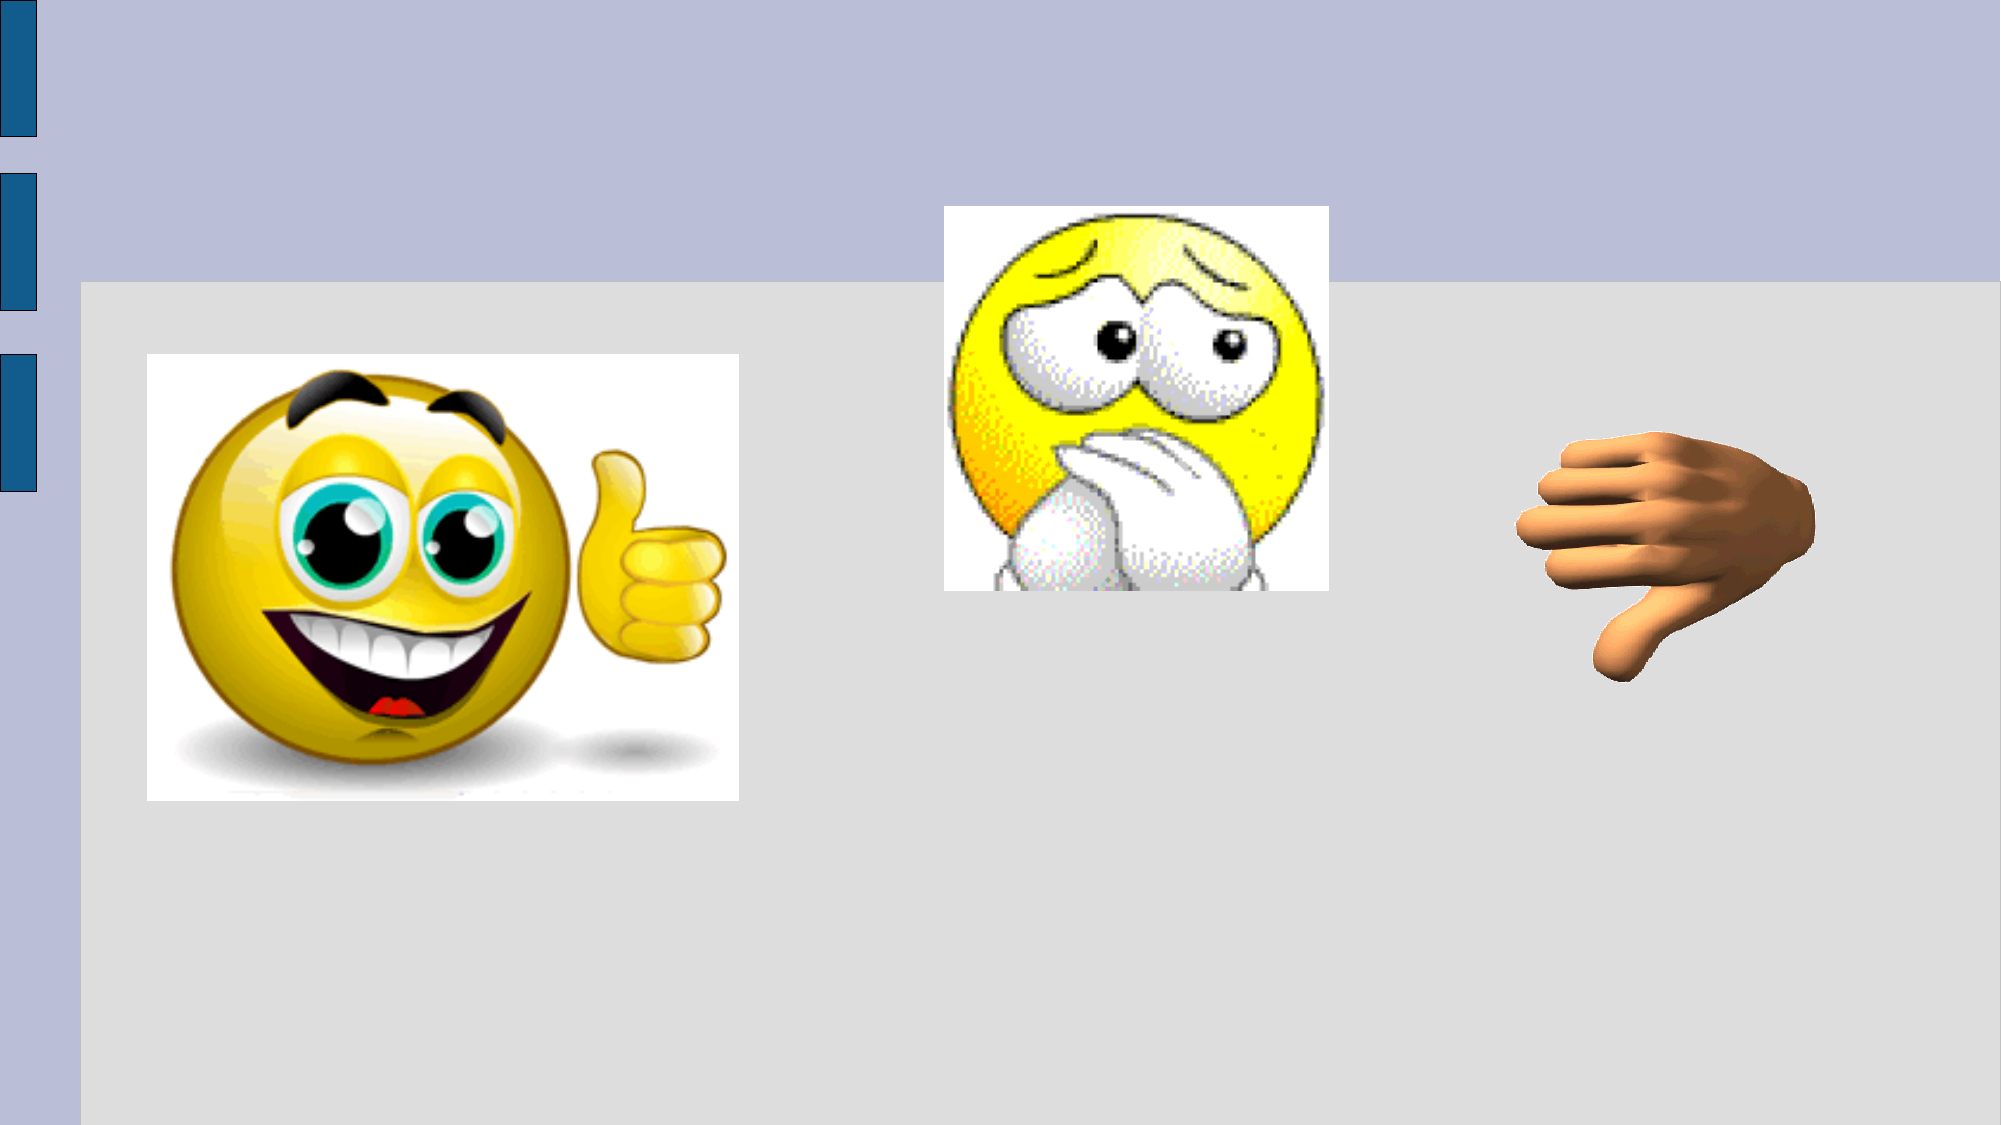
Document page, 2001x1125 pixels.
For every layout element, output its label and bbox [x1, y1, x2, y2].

picture [944, 206, 1329, 591]
picture [147, 354, 739, 801]
picture [1505, 413, 1831, 739]
